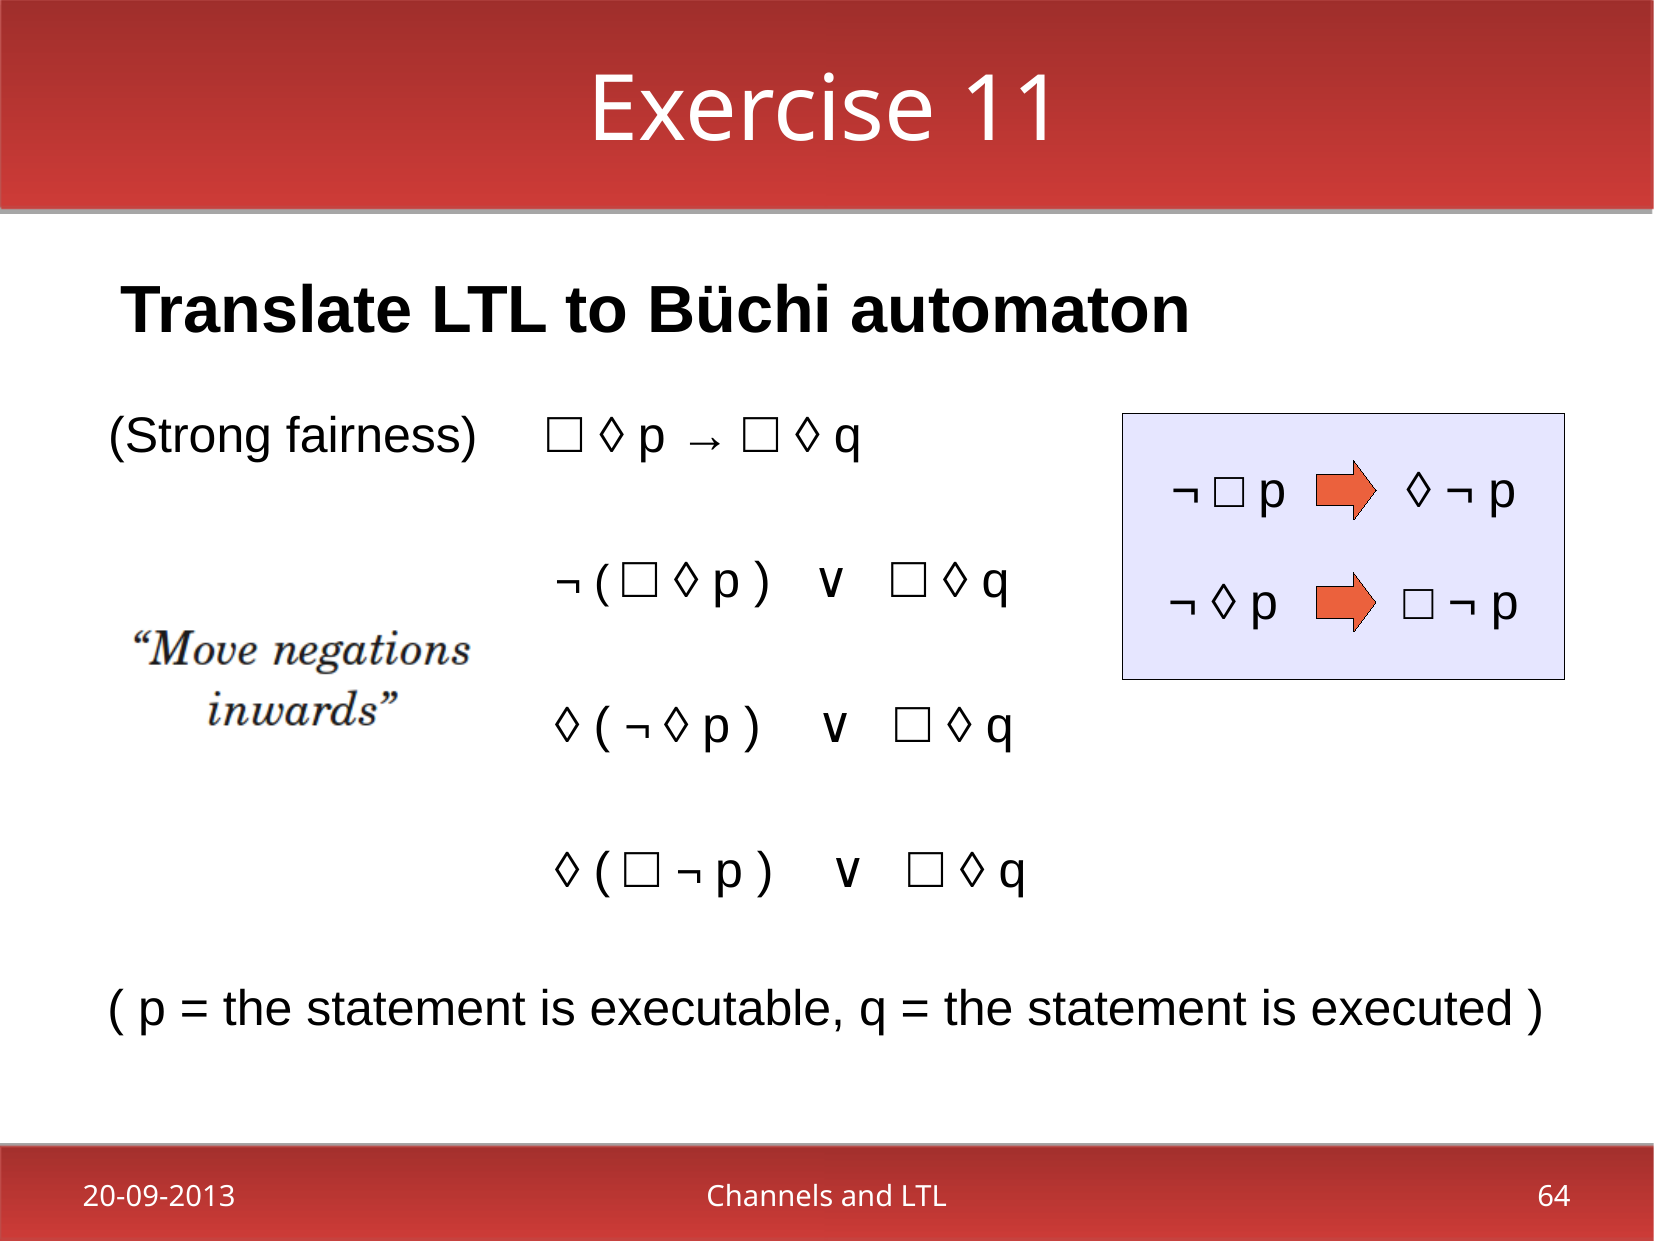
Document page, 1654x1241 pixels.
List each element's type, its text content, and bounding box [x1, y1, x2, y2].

picture [118, 612, 488, 749]
text_box [1316, 572, 1376, 632]
text_box [1316, 460, 1377, 520]
text_box (Strong fairness) □ ◊ p → □ ◊ q [93, 392, 891, 473]
picture [0, 0, 1654, 214]
text_box ( p = the statement is executable, q = the statement is executed ) [92, 972, 1561, 1043]
picture [0, 1143, 1654, 1241]
text_box ◊ ( ¬ ◊ p ) ∨ □ ◊ q [540, 682, 1123, 763]
title Exercise 11 [59, 31, 1595, 178]
text_box ◊ ( □ ¬ p ) ∨ □ ◊ q [540, 827, 1123, 908]
text_box ¬ ( □ ◊ p ) ∨ □ ◊ q [540, 537, 1122, 618]
text_box Translate LTL to Büchi automaton [105, 264, 1209, 355]
text_box ¬ □ p ◊ ¬ p ¬ ◊ p □ ¬ p [1122, 413, 1565, 680]
